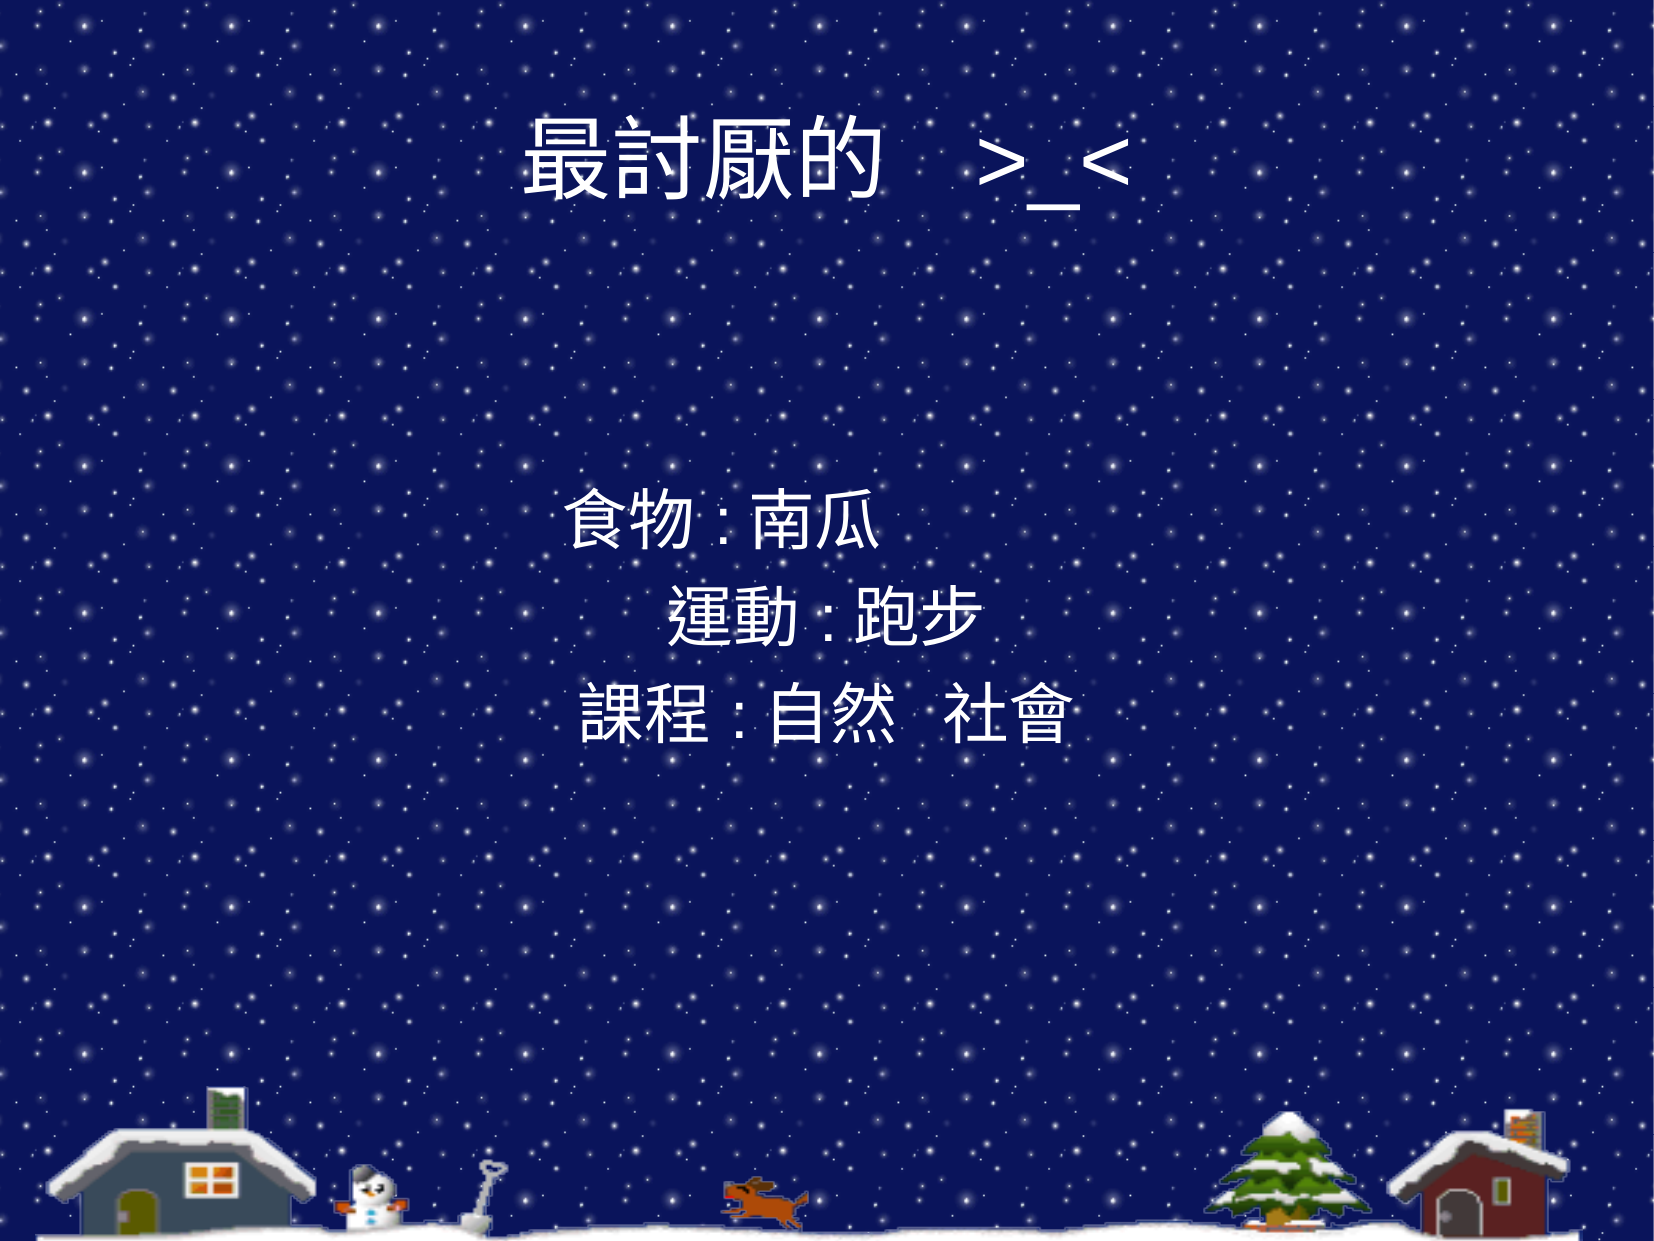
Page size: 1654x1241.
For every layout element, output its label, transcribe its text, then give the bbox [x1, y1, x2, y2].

subtitle 食物:南瓜 運動:跑步 課程:自然 社會 [82, 290, 1571, 1010]
title 最討厭的 >_< [82, 49, 1571, 257]
picture [0, 0, 1654, 1241]
